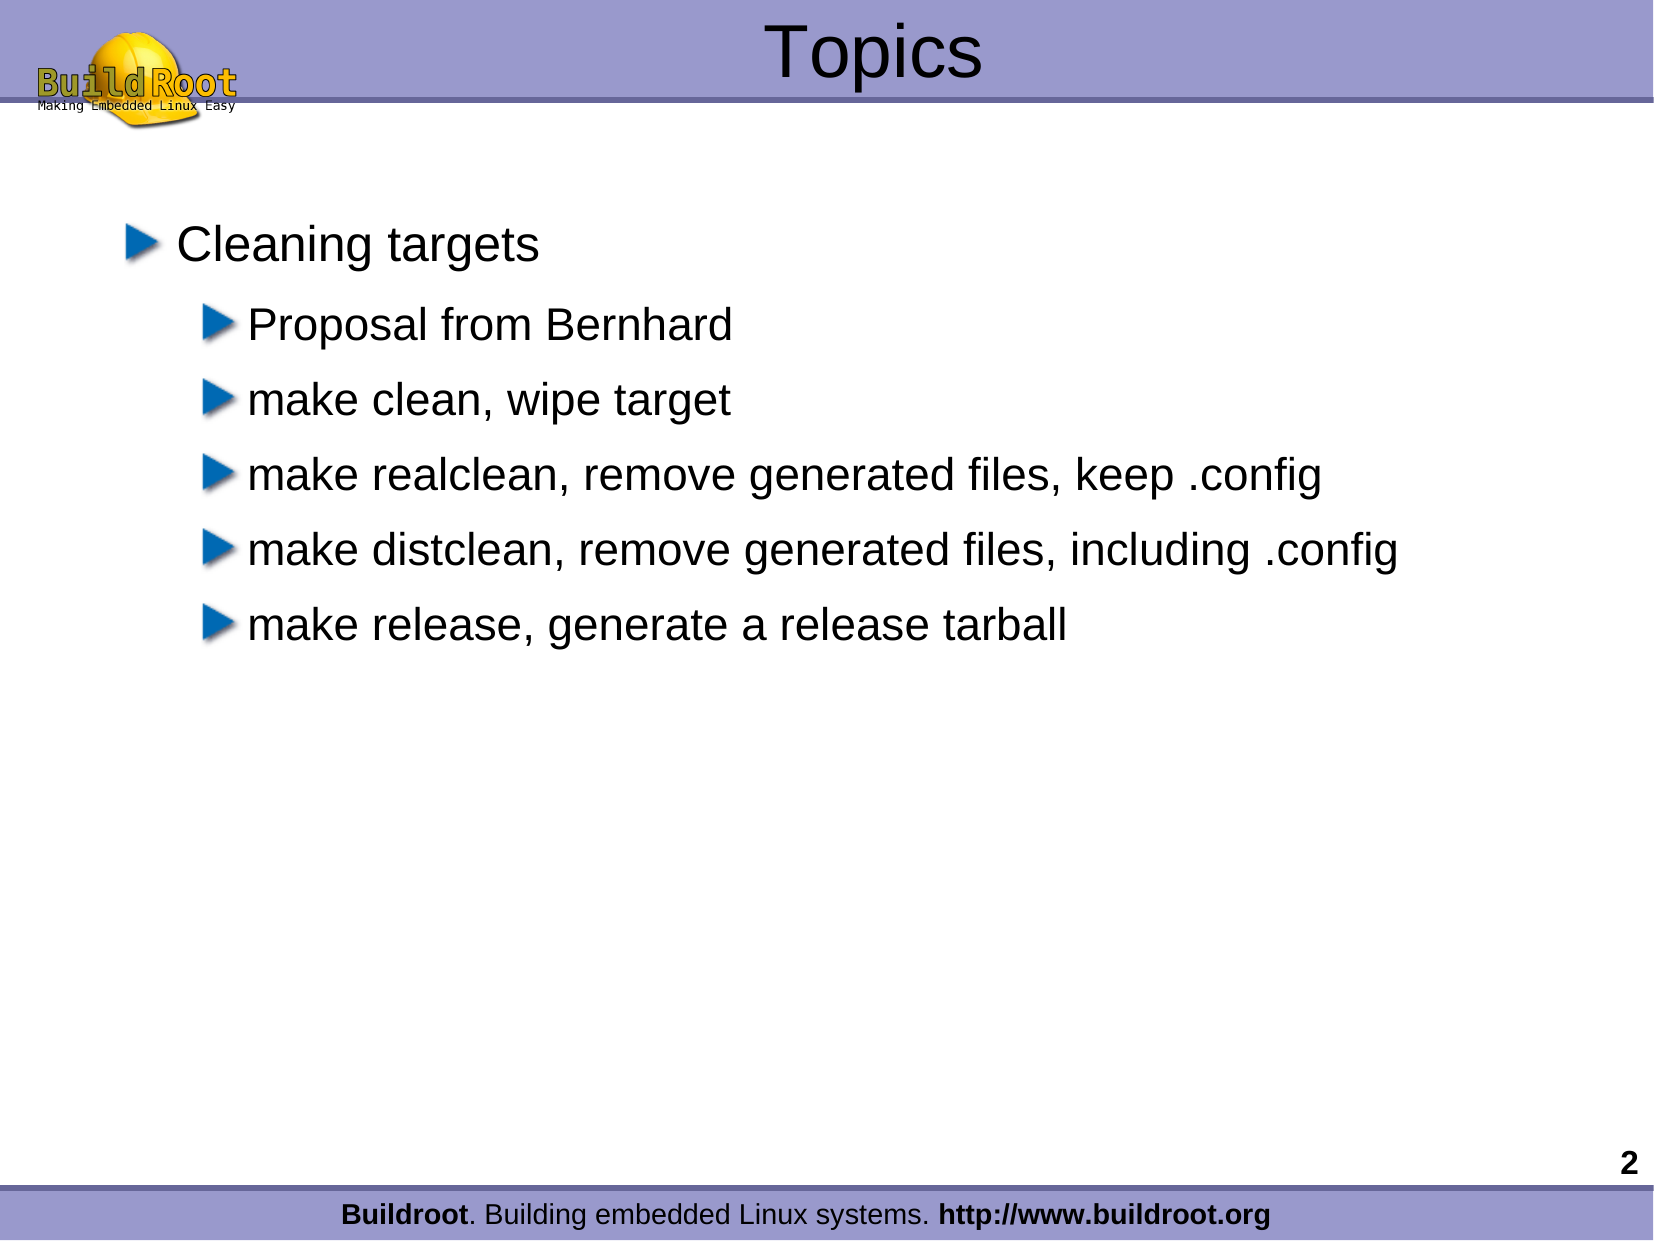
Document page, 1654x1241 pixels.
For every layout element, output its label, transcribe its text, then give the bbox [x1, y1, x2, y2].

title Topics [197, 4, 1551, 98]
picture [18, 17, 261, 140]
list Cleaning targets Proposal from Bernhard make clean, wipe target make realclean, remove generated files, keep .config make distclean, remove generated files, including .config make release, generate a release tarball [105, 216, 1518, 1066]
